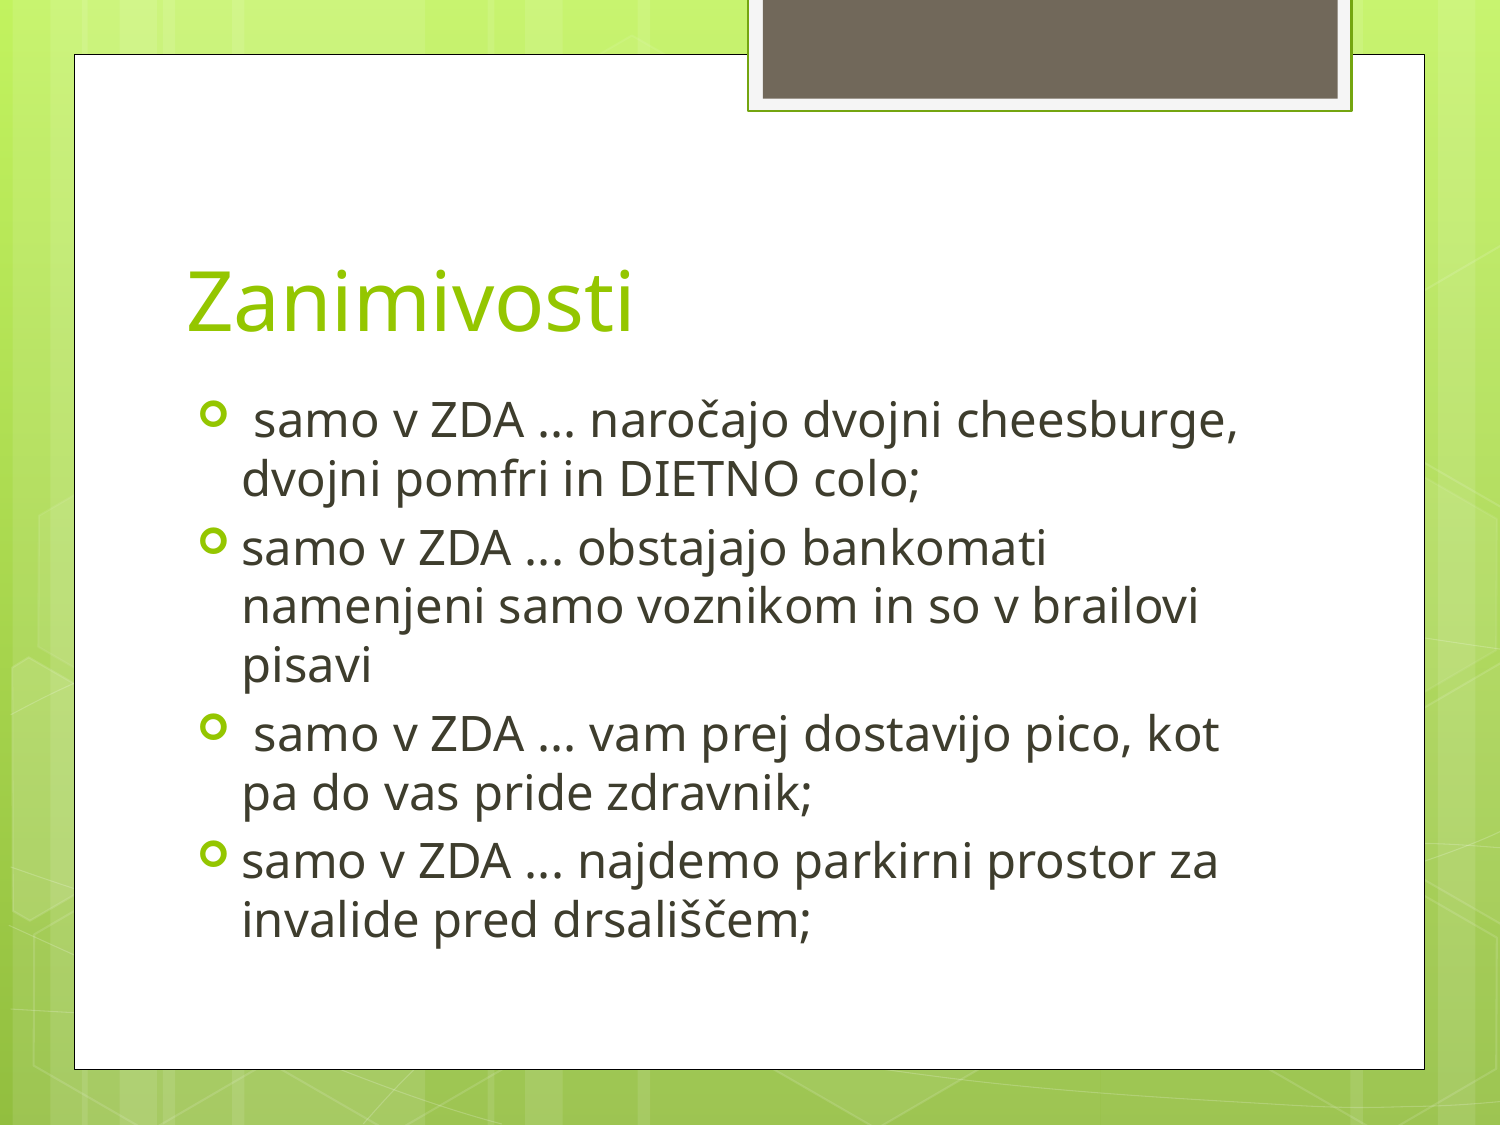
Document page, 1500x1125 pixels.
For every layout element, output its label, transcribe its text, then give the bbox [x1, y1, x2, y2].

title Zanimivosti [171, 168, 1324, 356]
list samo v ZDA ... naročajo dvojni cheesburge, dvojni pomfri in DIETNO colo; samo v ZDA ... obstajajo bankomati namenjeni samo voznikom in so v brailovi pisavi samo v ZDA ... vam prej dostavijo pico, kot pa do vas pride zdravnik; samo v ZDA ... najdemo parkirni prostor za invalide pred drsališčem; [171, 381, 1283, 957]
